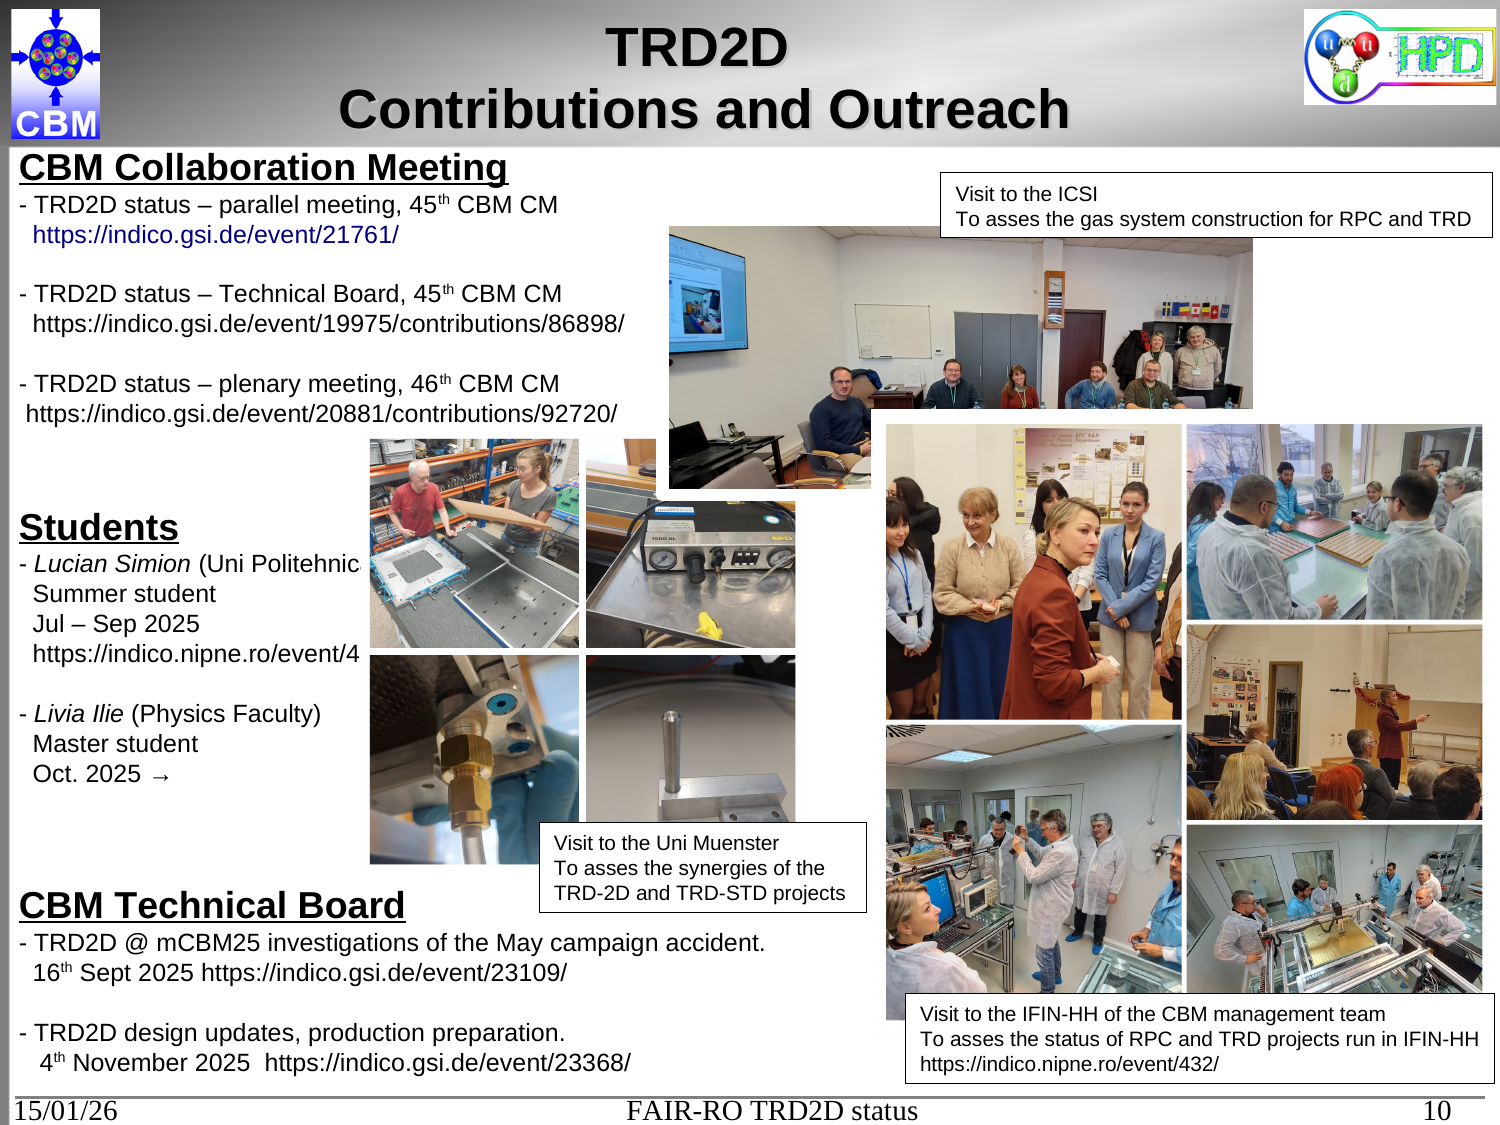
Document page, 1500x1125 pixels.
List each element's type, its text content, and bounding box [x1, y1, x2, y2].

title TRD2D Contributions and Outreach [120, 12, 1291, 144]
text_box CBM Collaboration Meeting - TRD2D status – parallel meeting, 45th CBM CM https://indico.gsi.de/event/21761/ - TRD2D status – Technical Board, 45th CBM CM https://indico.gsi.de/event/19975/contributions/86898/ - TRD2D status – plenary meeting, 46th CBM CM https://indico.gsi.de/event/20881/contributions/92720/ Students - Lucian Simion (Uni Politehnica) Summer student Jul – Sep 2025 https://indico.nipne.ro/event/426/ - Livia Ilie (Physics Faculty) Master student Oct. 2025 → [3, 135, 639, 796]
text_box Visit to the ICSI To asses the gas system construction for RPC and TRD [940, 172, 1492, 238]
text_box Visit to the IFIN-HH of the CBM management team To asses the status of RPC and TRD projects run in IFIN-HH https://indico.nipne.ro/event/432/ [905, 993, 1495, 1084]
picture [0, 0, 1500, 1125]
text_box Visit to the Uni Muenster To asses the synergies of the TRD-2D and TRD-STD projects [539, 822, 867, 873]
text_box CBM Technical Board - TRD2D @ mCBM25 investigations of the May campaign accident. 16th Sept 2025 https://indico.gsi.de/event/23109/ - TRD2D design updates, production preparation. 4th November 2025 https://indico.gsi.de/event/23368/ [3, 873, 867, 1084]
